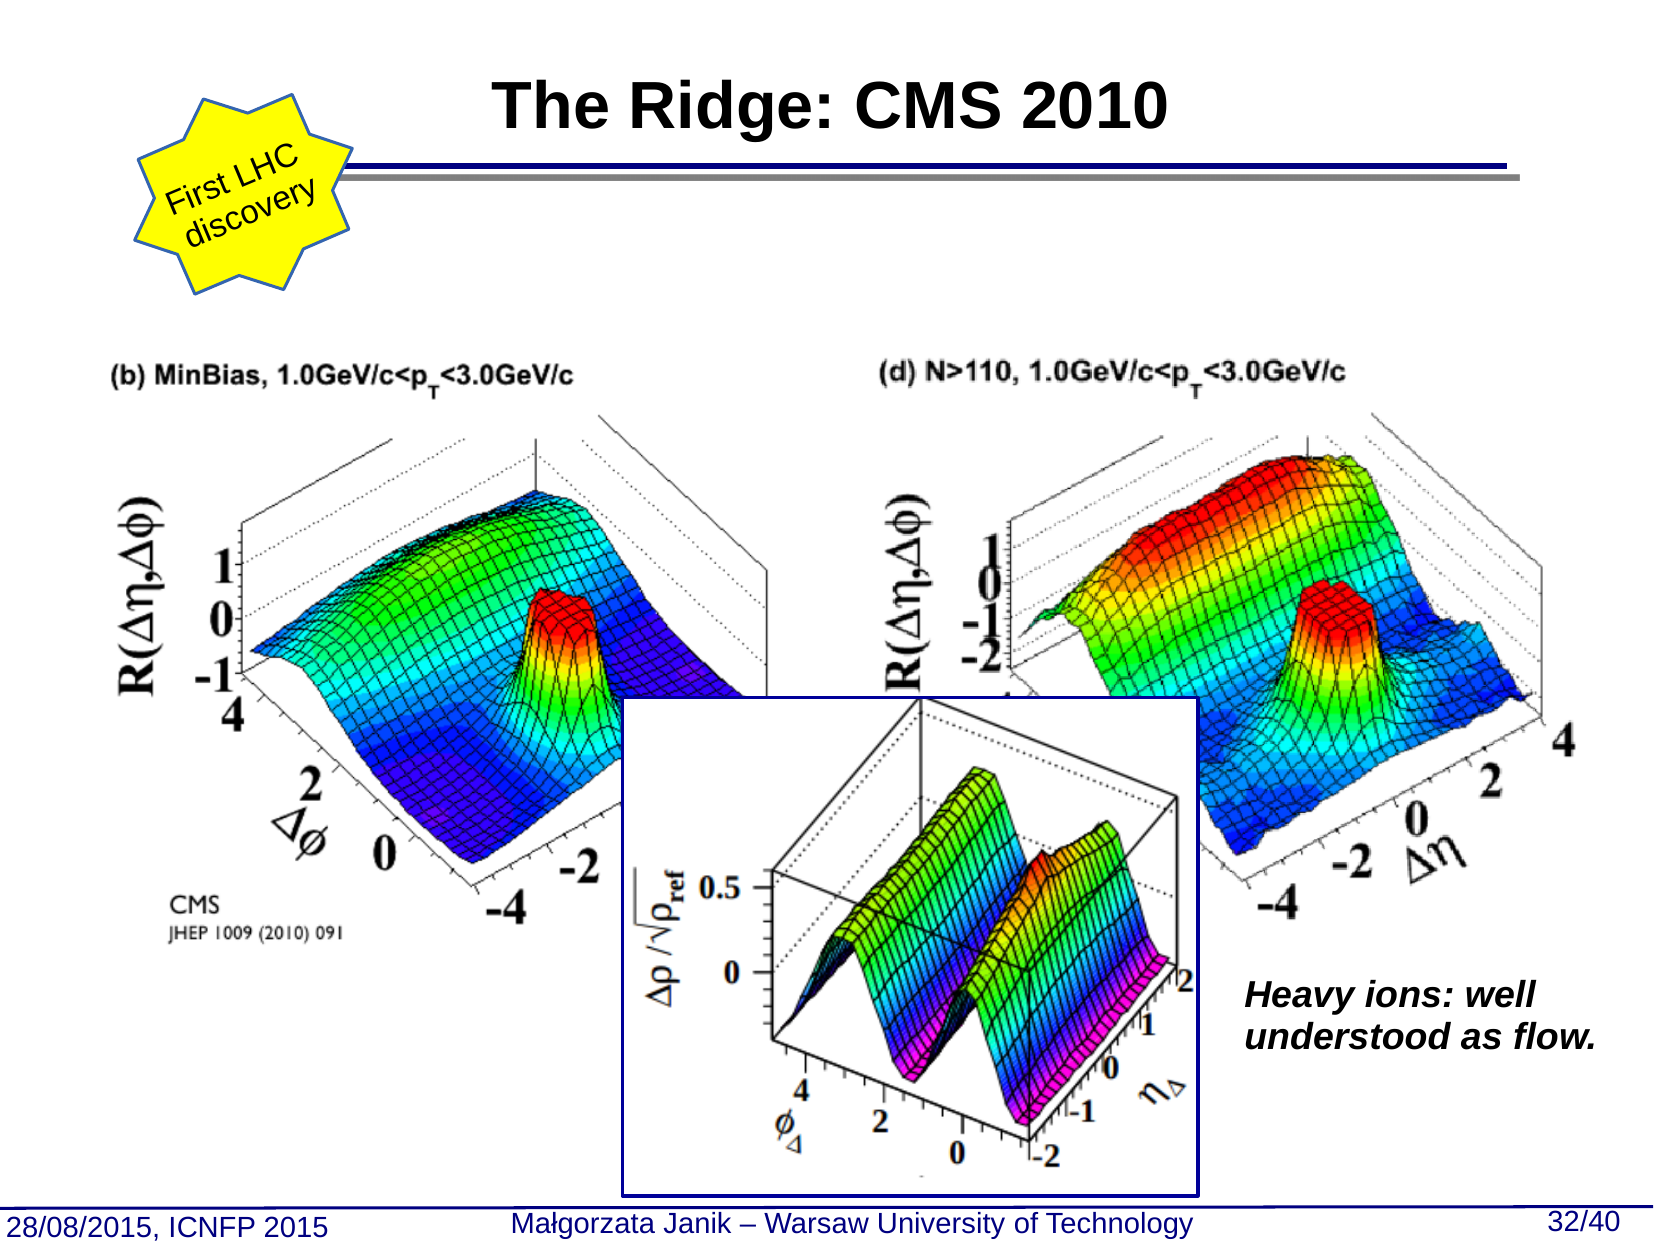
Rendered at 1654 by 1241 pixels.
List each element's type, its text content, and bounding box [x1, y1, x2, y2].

picture [859, 339, 1580, 940]
picture [623, 699, 1197, 1195]
text_box Heavy ions: well understood as flow. [1229, 966, 1620, 1066]
text_box First LHC discovery [134, 94, 353, 295]
title The Ridge: CMS 2010 [86, 30, 1575, 181]
picture [91, 344, 826, 946]
